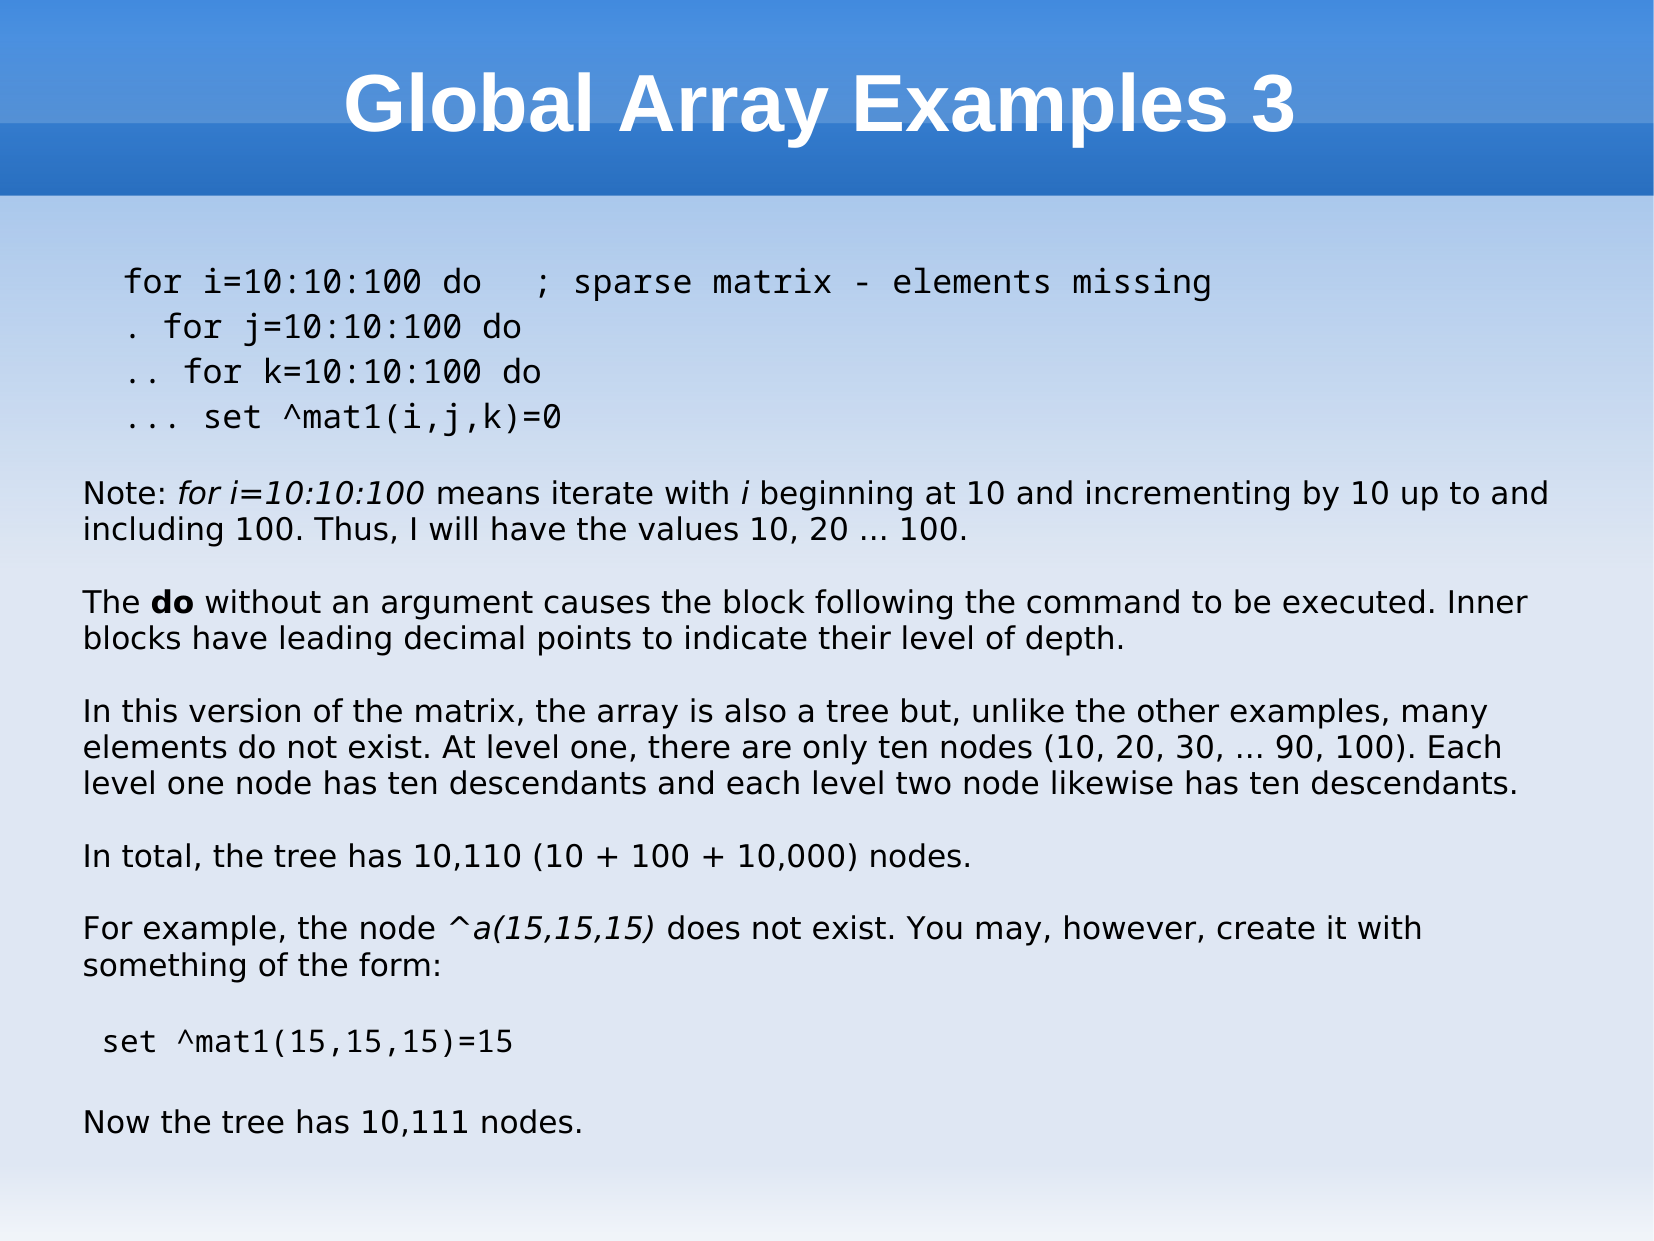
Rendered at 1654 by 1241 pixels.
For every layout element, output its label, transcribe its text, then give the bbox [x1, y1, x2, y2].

title Global Array Examples 3 [76, 0, 1565, 208]
picture [0, 0, 1654, 1241]
subtitle for i=10:10:100 do ; sparse matrix - elements missing . for j=10:10:100 do .. for k=10:10:100 do ... set ^mat1(i,j,k)=0 Note: for i=10:10:100 means iterate with i beginning at 10 and incrementing by 10 up to and including 100. Thus, I will have the values 10, 20 ... 100. The do without an argument causes the block following the command to be executed. Inner blocks have leading decimal points to indicate their level of depth. In this version of the matrix, the array is also a tree but, unlike the other examples, many elements do not exist. At level one, there are only ten nodes (10, 20, 30, ... 90, 100). Each level one node has ten descendants and each level two node likewise has ten descendants. In total, the tree has 10,110 (10 + 100 + 10,000) nodes. For example, the node ^a(15,15,15) does not exist. You may, however, create it with something of the form: set ^mat1(15,15,15)=15 Now the tree has 10,111 nodes. [82, 276, 1571, 1123]
